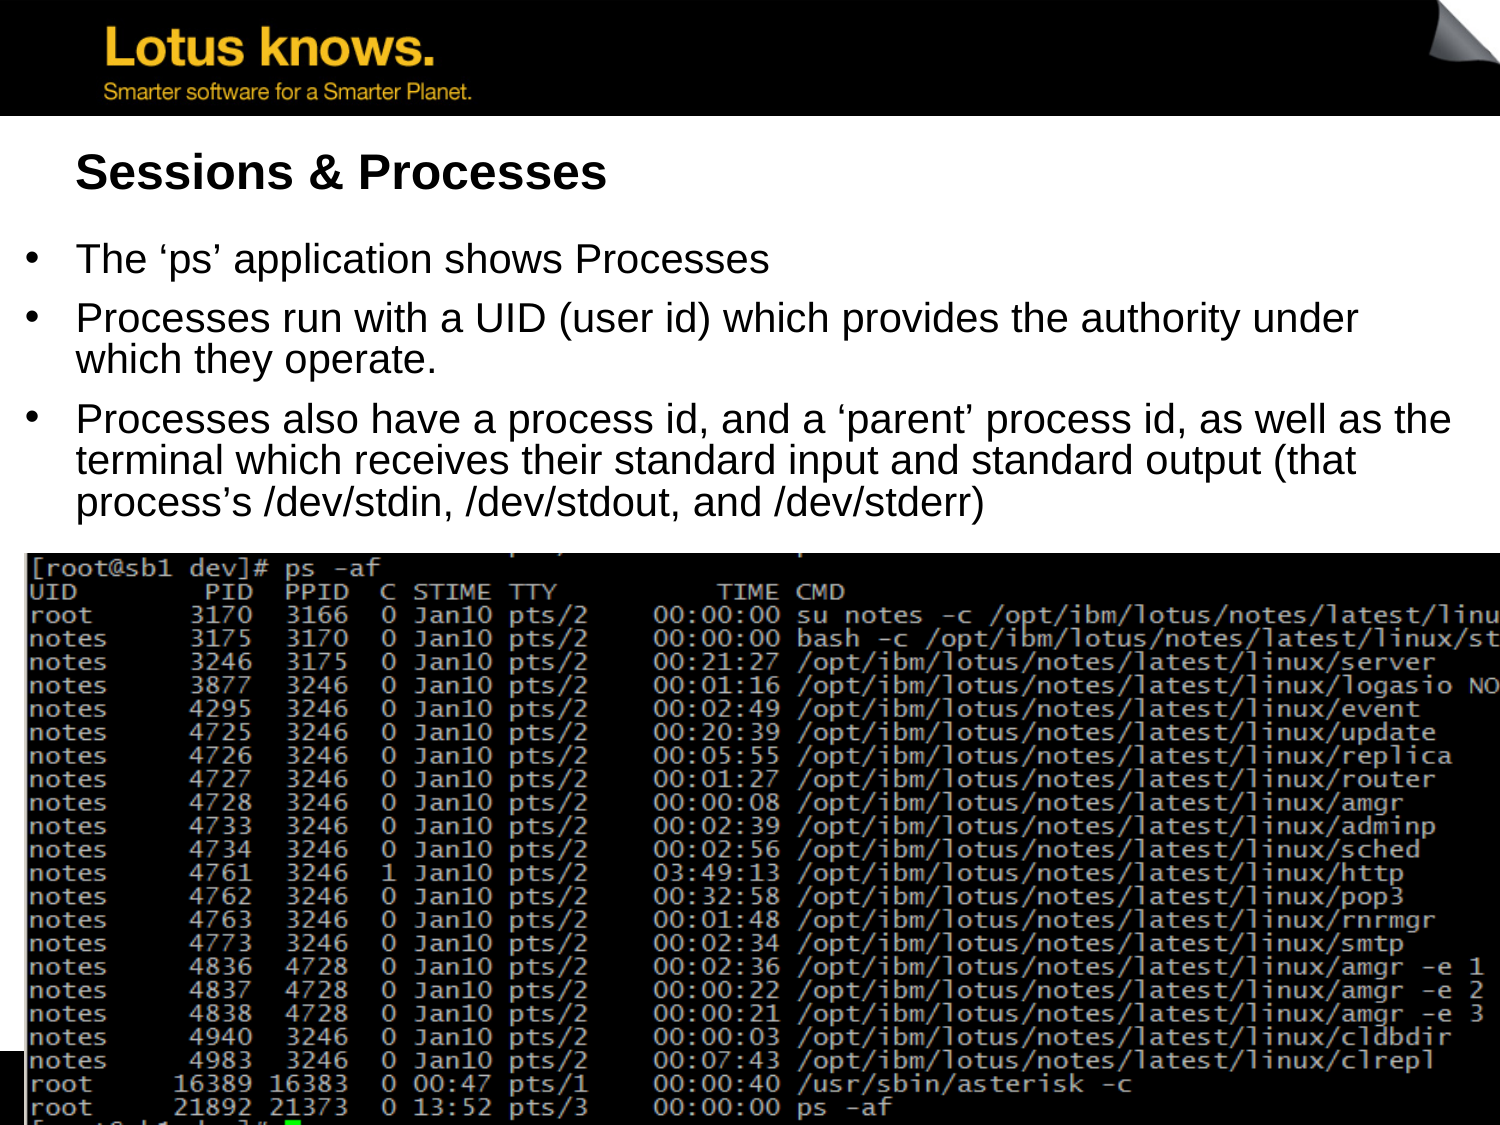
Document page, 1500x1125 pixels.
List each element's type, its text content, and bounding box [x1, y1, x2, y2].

picture [0, 0, 1500, 114]
picture [0, 553, 1500, 1125]
title Sessions & Processes [74, 137, 1475, 200]
list The ‘ps’ application shows Processes Processes run with a UID (user id) which provides the authority under which they operate. Processes also have a process id, and a ‘parent’ process id, as well as the terminal which receives their standard input and standard output (that process’s /dev/stdin, /dev/stdout, and /dev/stderr) [24, 237, 1476, 538]
